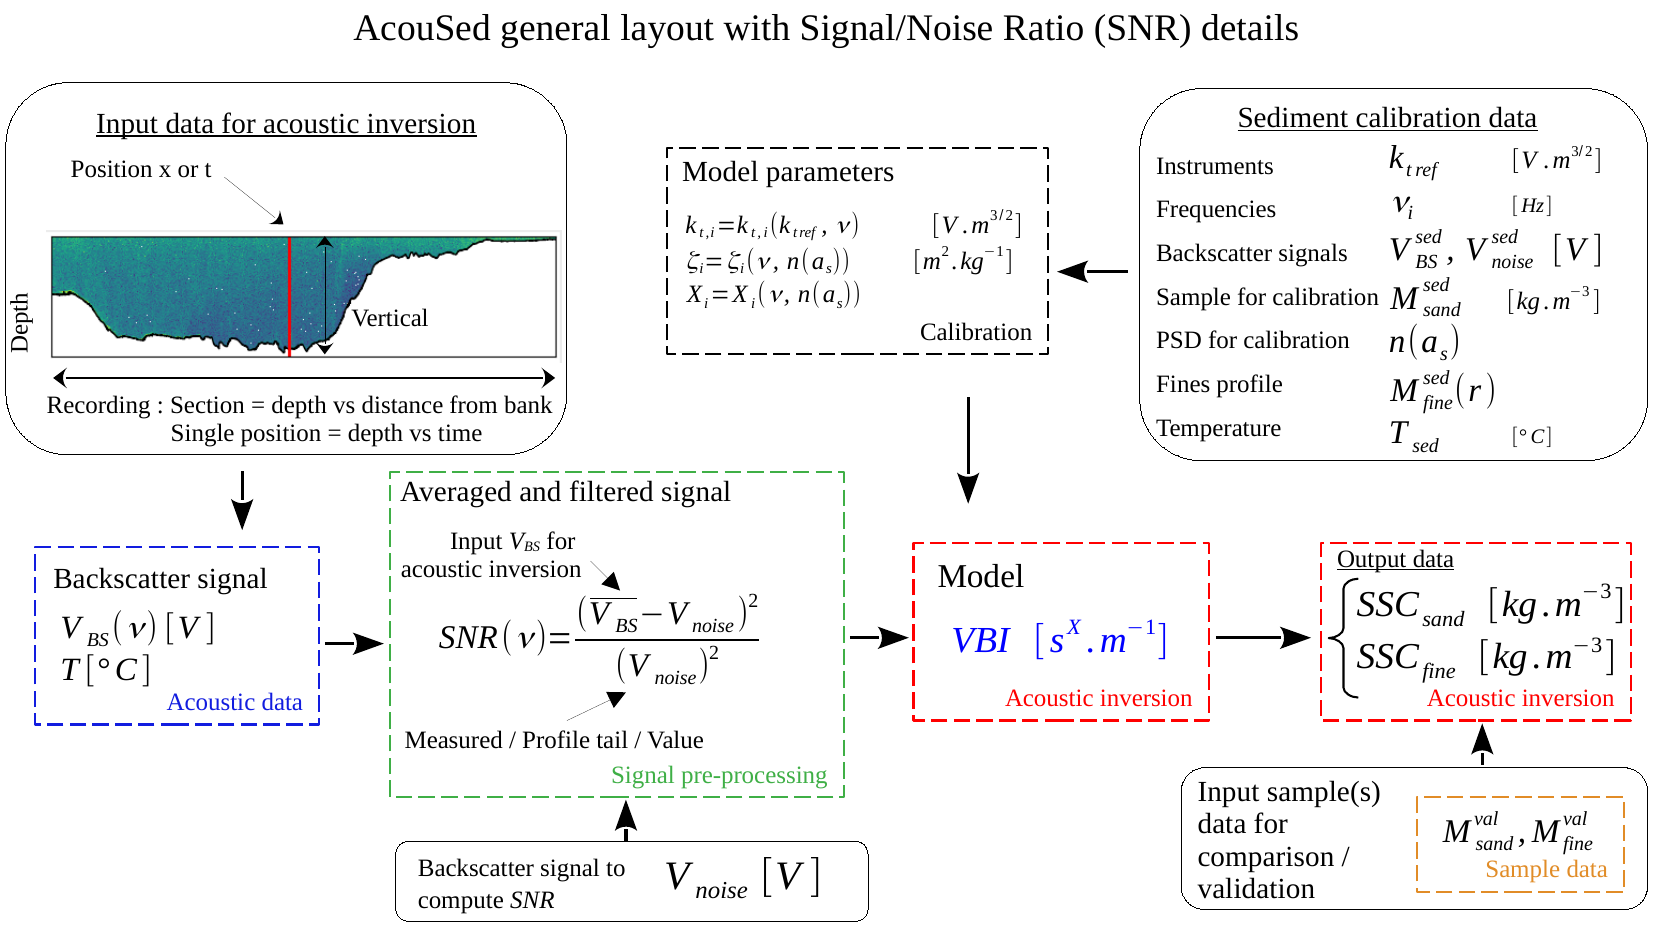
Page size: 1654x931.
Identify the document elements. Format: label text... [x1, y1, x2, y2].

chart [431, 590, 767, 689]
text_box Acoustic inversion [913, 543, 1209, 721]
text_box Acoustic data [35, 547, 319, 725]
text_box Sediment calibration data [1151, 94, 1625, 154]
chart [657, 852, 828, 904]
picture [46, 230, 562, 363]
text_box Recording : Section = depth vs distance from bank Single position = depth vs time [31, 383, 579, 455]
text_box Acoustic inversion [1320, 543, 1631, 721]
text_box Output data [1303, 537, 1489, 580]
text_box Model parameters [667, 147, 925, 195]
text_box Input sample(s) data for comparison / validation [1181, 766, 1418, 826]
text_box Depth [0, 276, 5, 369]
text_box AcouSed general layout with Signal/Noise Ratio (SNR) details [0, 0, 1654, 60]
text_box Calibration [667, 147, 1049, 355]
text_box Averaged and filtered signal [383, 466, 768, 520]
text_box Input data for acoustic inversion [35, 100, 538, 160]
text_box Position x or t [55, 160, 237, 200]
text_box Signal pre-processing [389, 472, 844, 798]
chart [1382, 154, 1608, 457]
chart [679, 206, 1028, 311]
text_box Vertical [336, 296, 470, 349]
text_box Depth [6, 276, 50, 369]
text_box Input VBS for acoustic inversion [360, 520, 597, 591]
text_box Instruments Frequencies Backscatter signals Sample for calibration PSD for calibration Fines profile Temperature [1139, 138, 1447, 467]
text_box Measured / Profile tail / Value [389, 719, 733, 768]
text_box Sample data [1417, 797, 1625, 892]
text_box Backscatter signal to compute SNR [401, 841, 650, 901]
